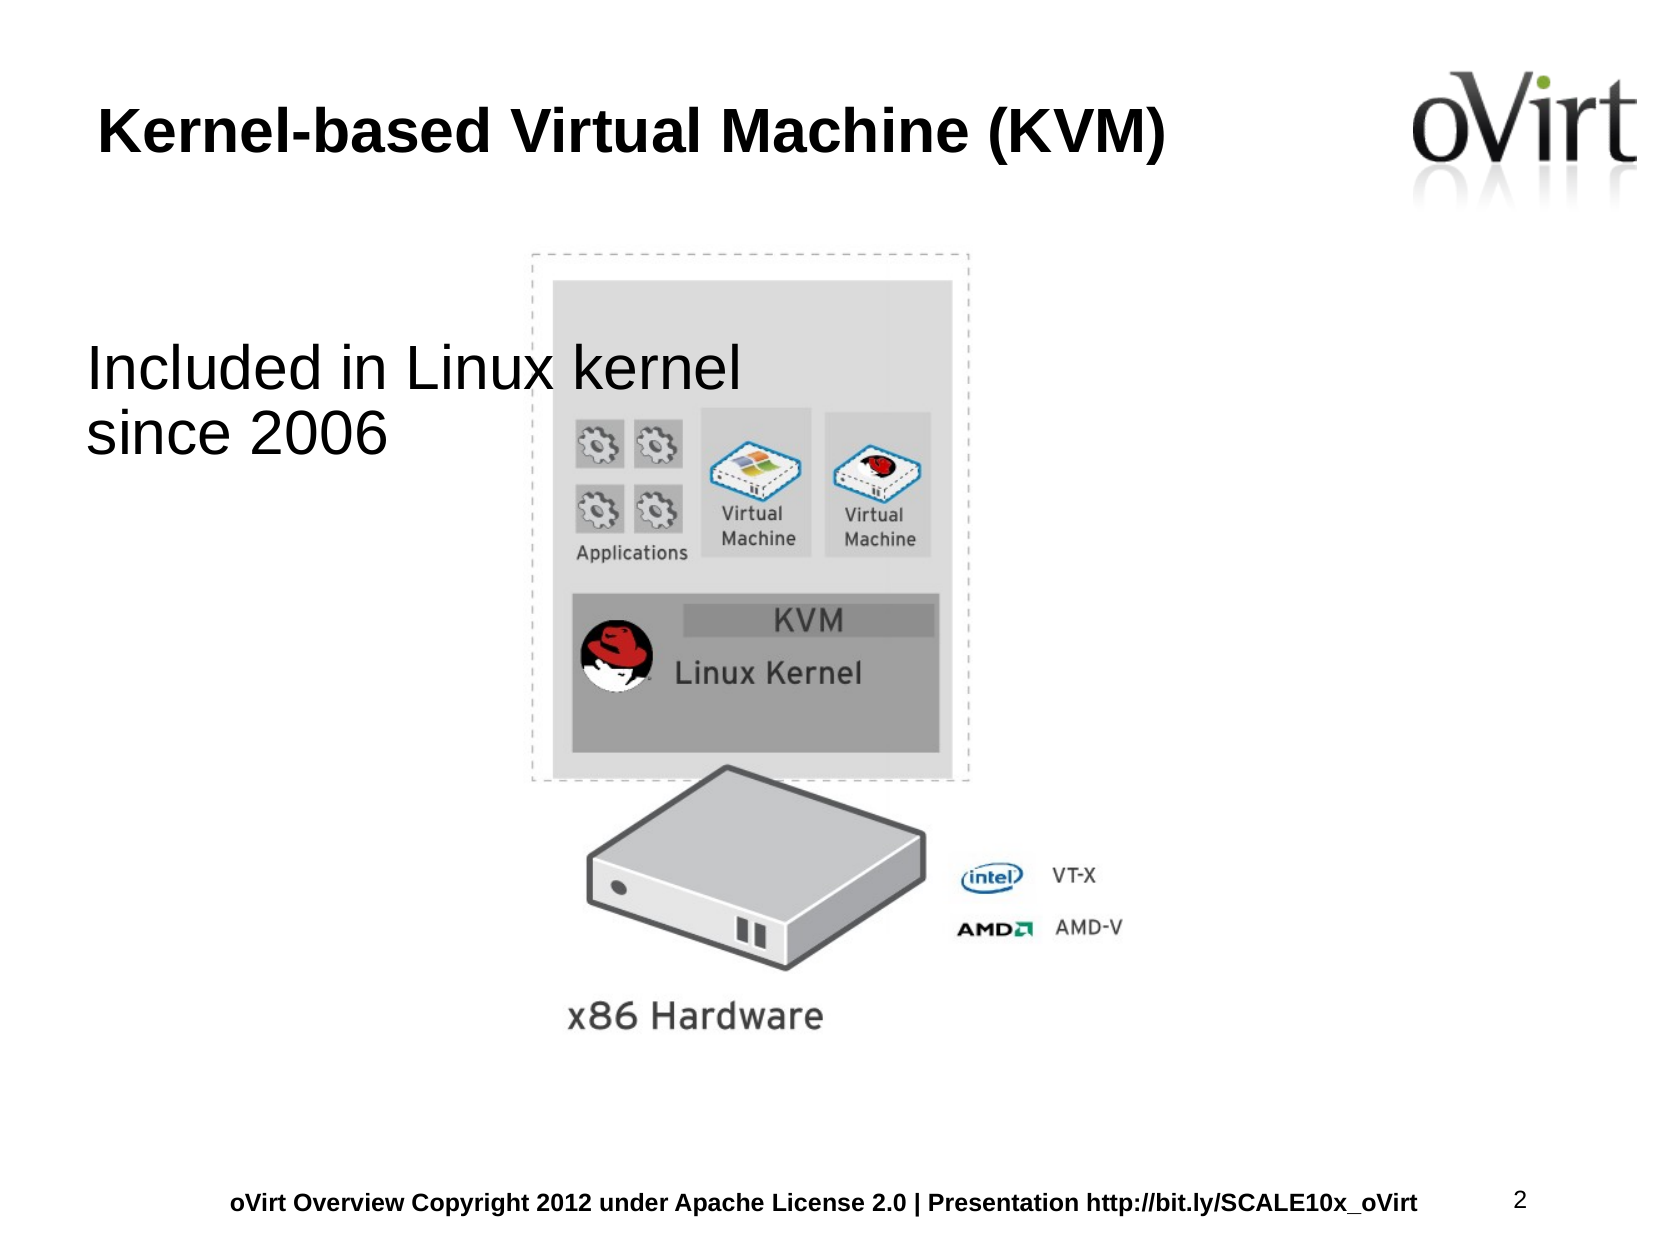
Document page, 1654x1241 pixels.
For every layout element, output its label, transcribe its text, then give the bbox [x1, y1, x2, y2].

list Included in Linux kernel since 2006 [86, 337, 814, 488]
title Kernel-based Virtual Machine (KVM) [82, 29, 1571, 233]
picture [1571, 63, 1637, 212]
picture [448, 244, 1520, 1039]
